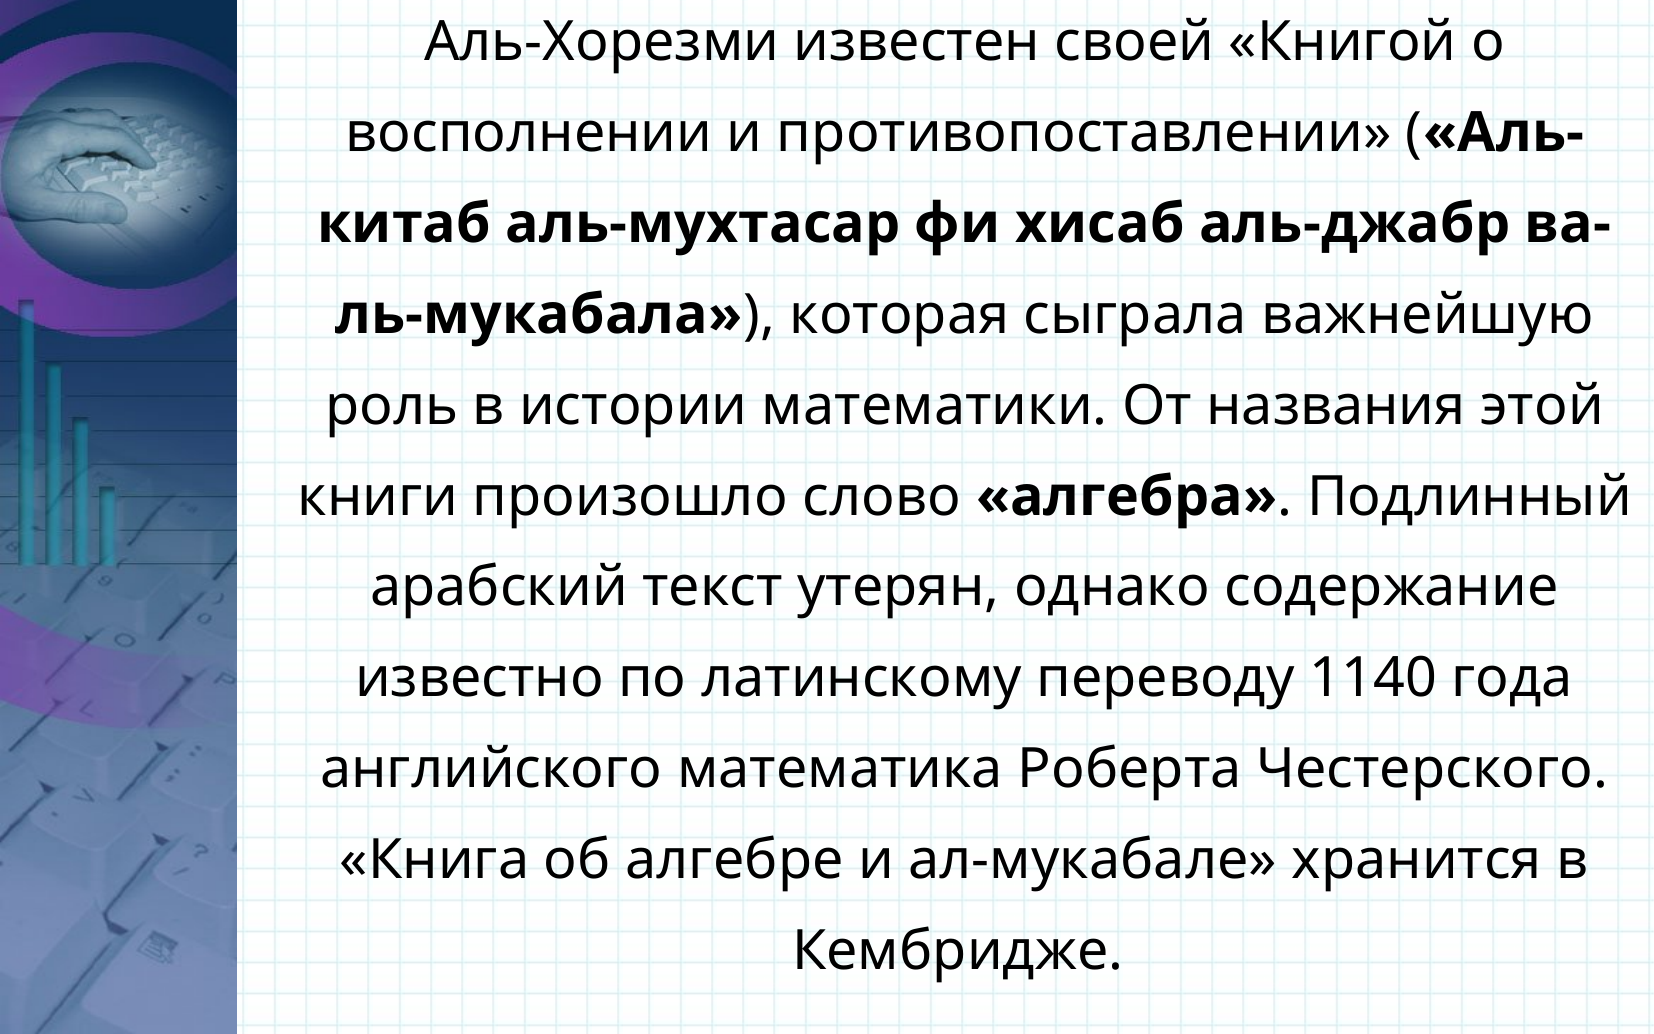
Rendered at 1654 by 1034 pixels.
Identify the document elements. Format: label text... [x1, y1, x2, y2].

subtitle Аль-Хорезми известен своей «Книгой о восполнении и противопоставлении» («Аль-китаб аль-мухтасар фи хисаб аль-джабр ва-ль-мукабала»), которая сыграла важнейшую роль в истории математики. От названия этой книги произошло слово «алгебра». Подлинный арабский текст утерян, однако содержание известно по латинскому переводу 1140 года английского математика Роберта Честерского. «Книга об алгебре и ал-мукабале» хранится в Кембридже. [254, 44, 1640, 927]
picture [0, 0, 1654, 1034]
